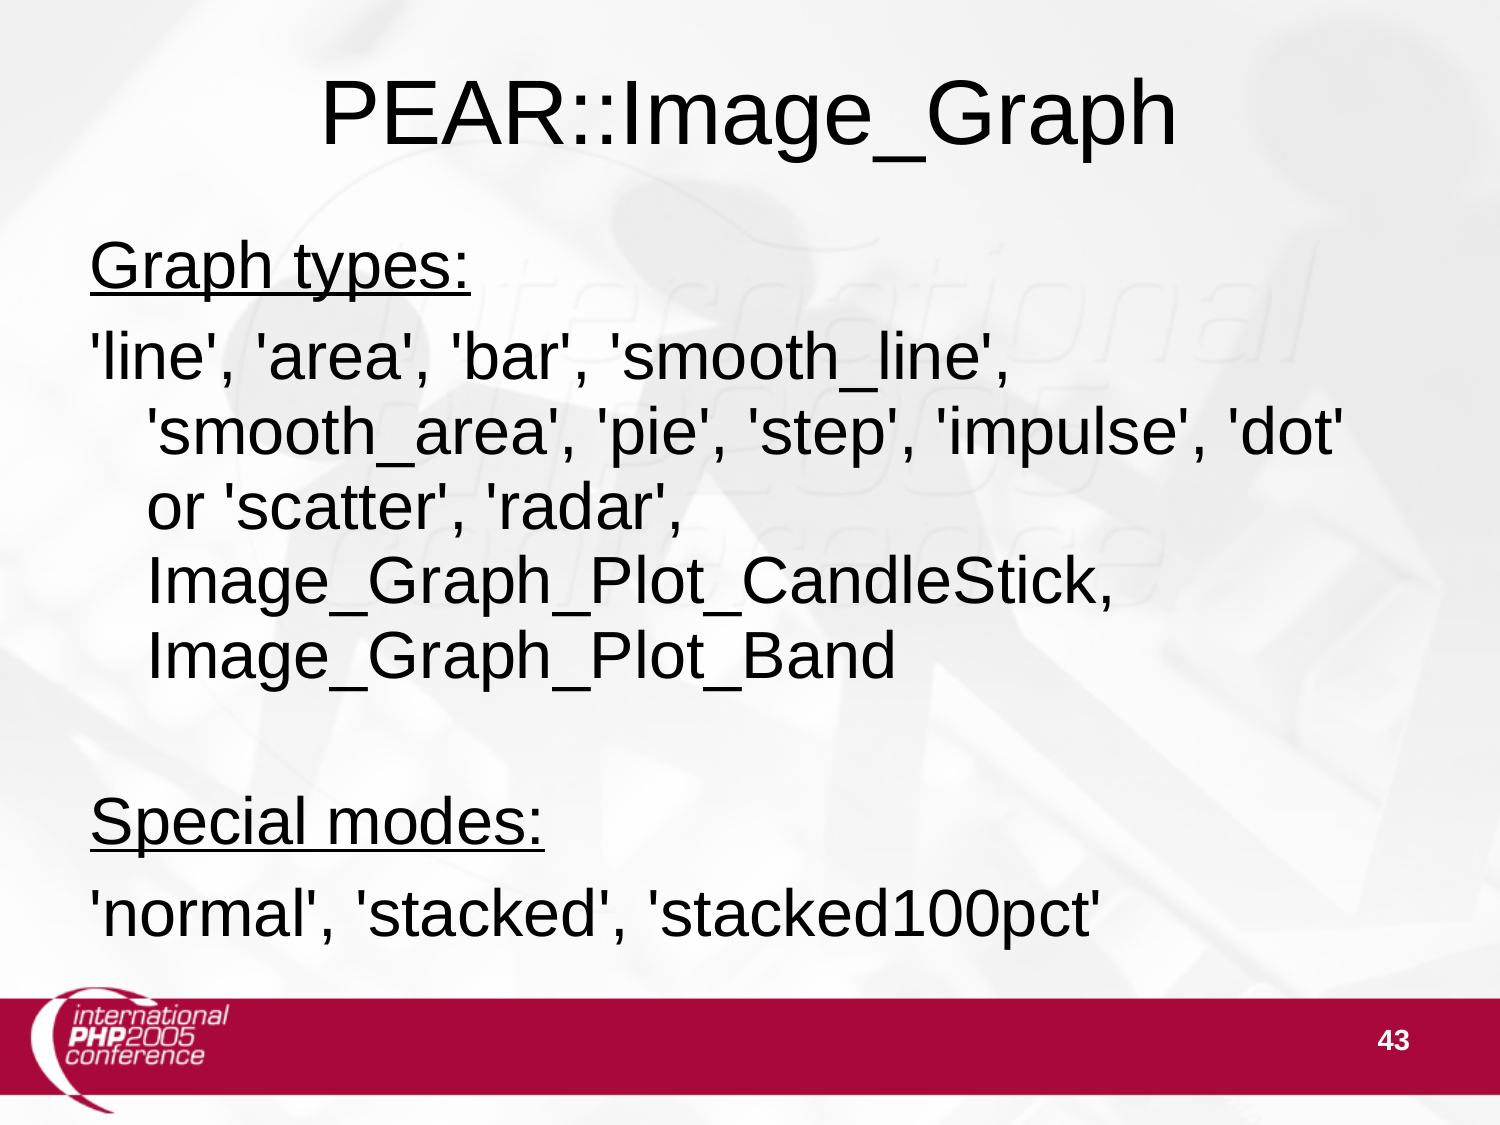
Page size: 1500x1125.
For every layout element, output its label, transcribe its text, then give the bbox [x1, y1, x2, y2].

picture [0, 0, 1500, 1125]
list Graph types: 'line', 'area', 'bar', 'smooth_line', 'smooth_area', 'pie', 'step', 'impulse', 'dot' or 'scatter', 'radar', Image_Graph_Plot_CandleStick, Image_Graph_Plot_Band Special modes: 'normal', 'stacked', 'stacked100pct' [75, 220, 1426, 977]
title PEAR::Image_Graph [75, 18, 1426, 207]
